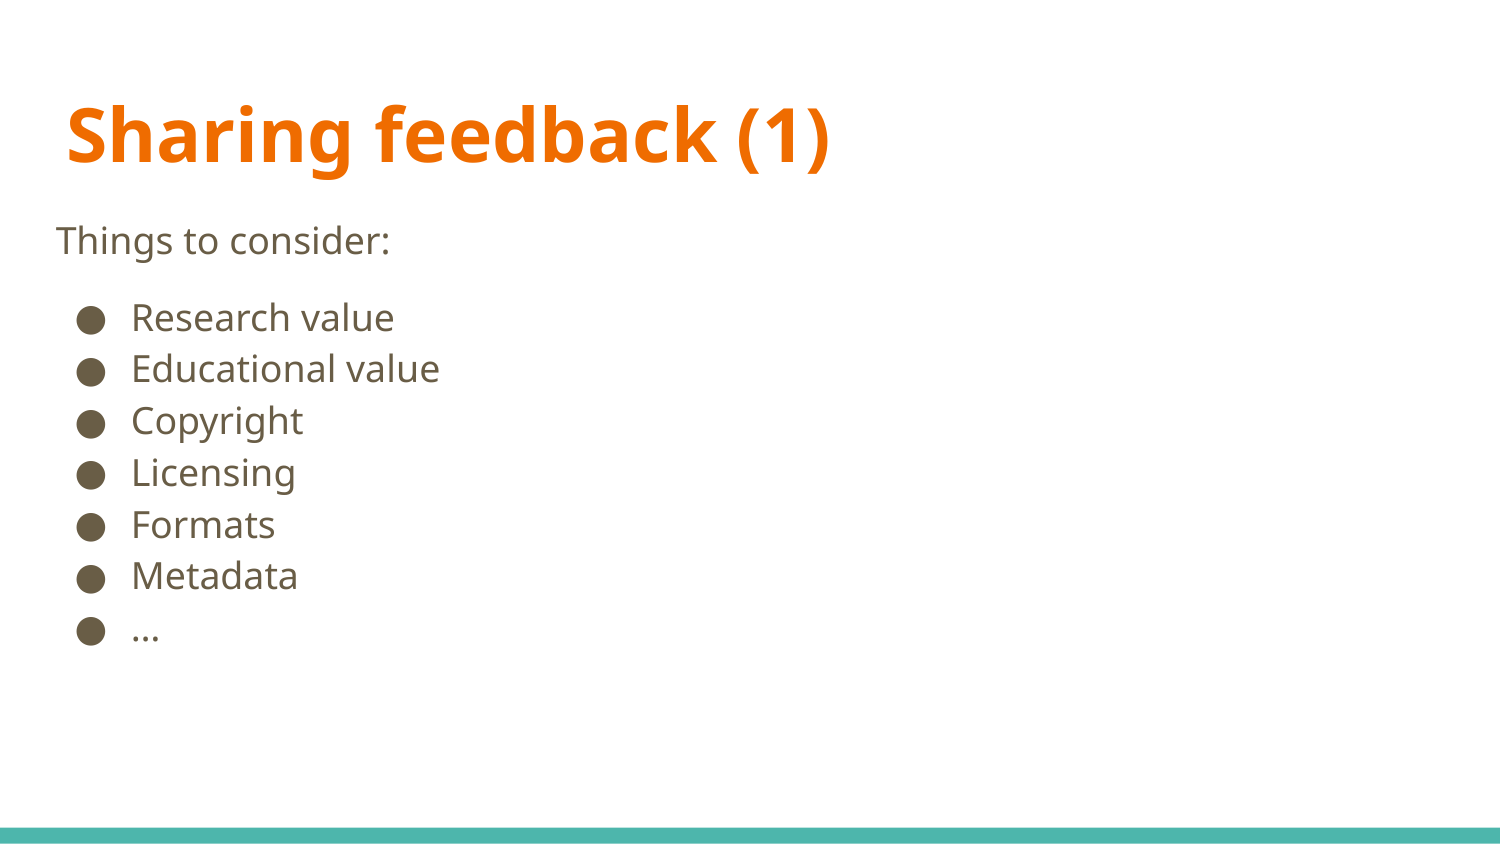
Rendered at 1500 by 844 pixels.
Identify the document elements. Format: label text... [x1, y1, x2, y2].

title Sharing feedback (1) [51, 72, 1449, 195]
list Things to consider: Research value Educational value Copyright Licensing Formats Metadata … [40, 195, 1500, 700]
